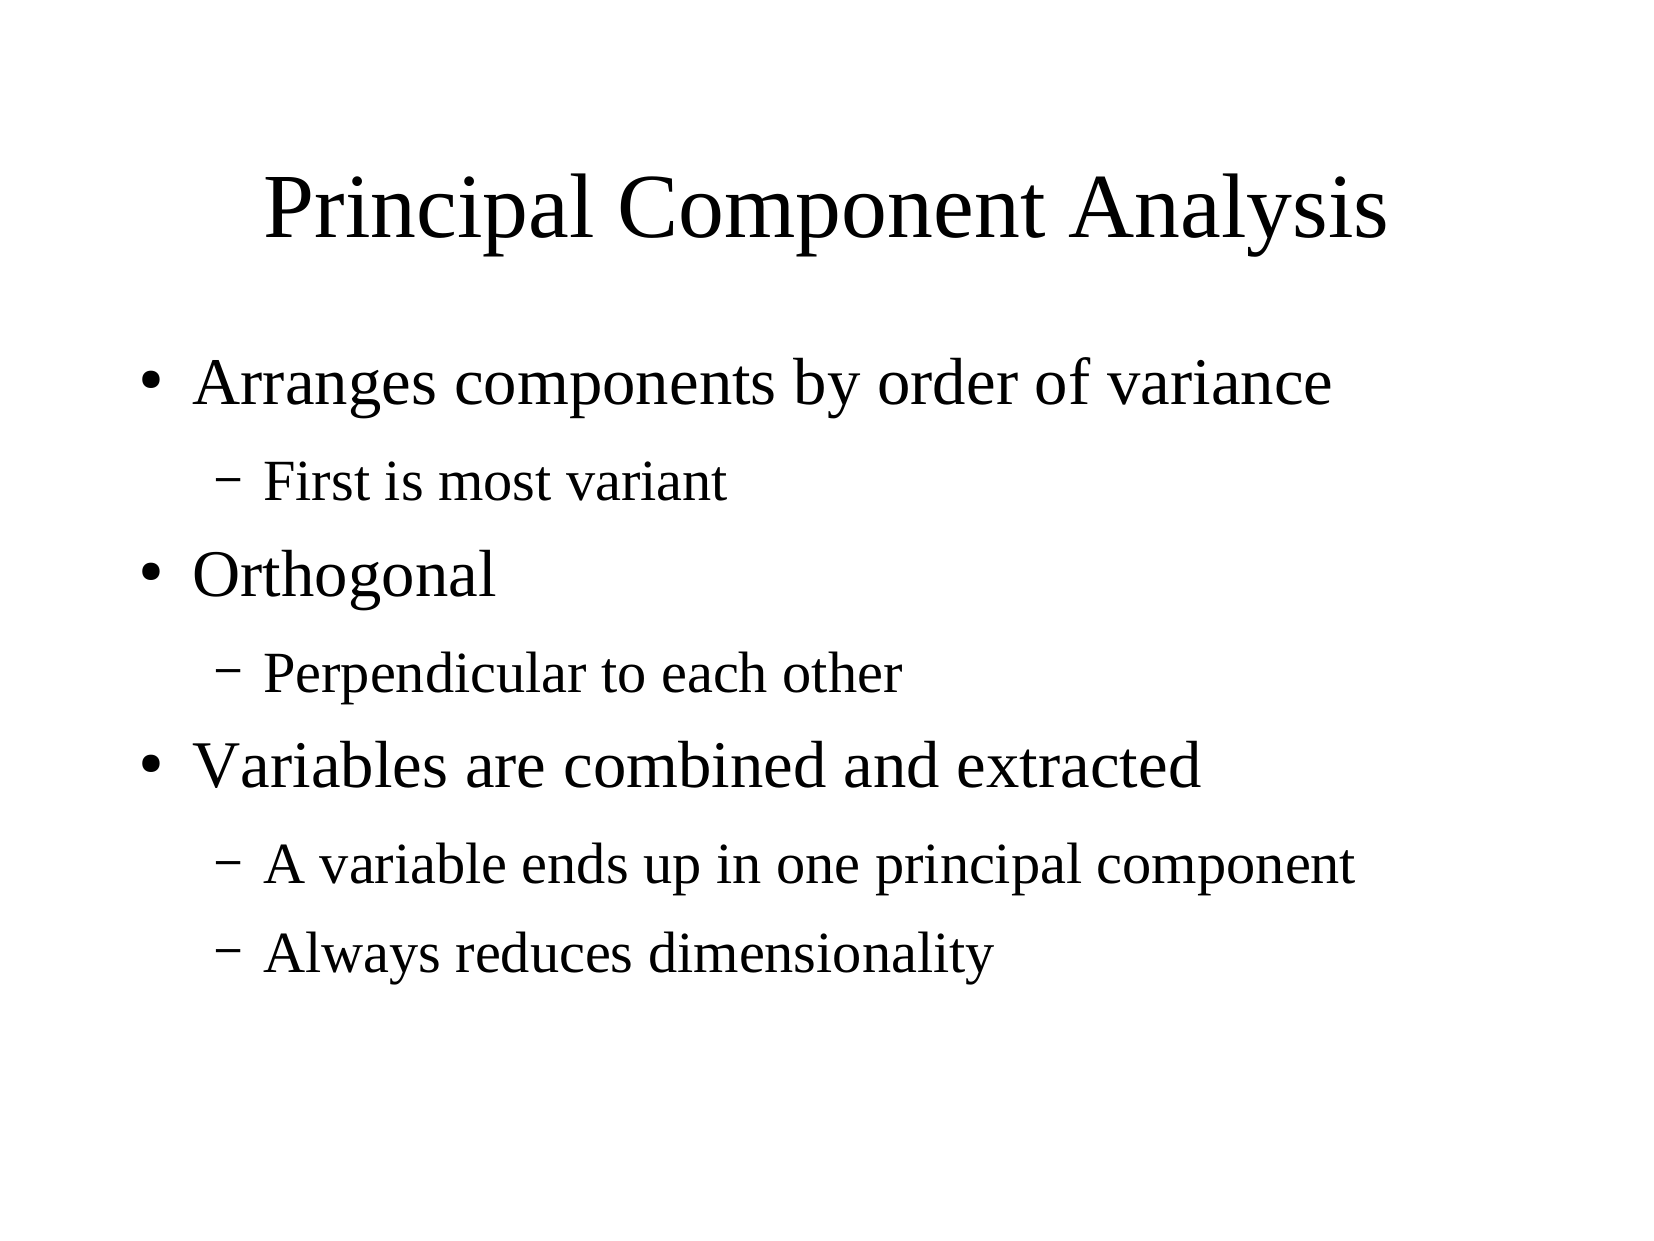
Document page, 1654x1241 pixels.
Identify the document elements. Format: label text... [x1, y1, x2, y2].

list Arranges components by order of variance First is most variant Orthogonal Perpendicular to each other Variables are combined and extracted A variable ends up in one principal component Always reduces dimensionality [121, 344, 1534, 1127]
title Principal Component Analysis [121, 102, 1534, 311]
